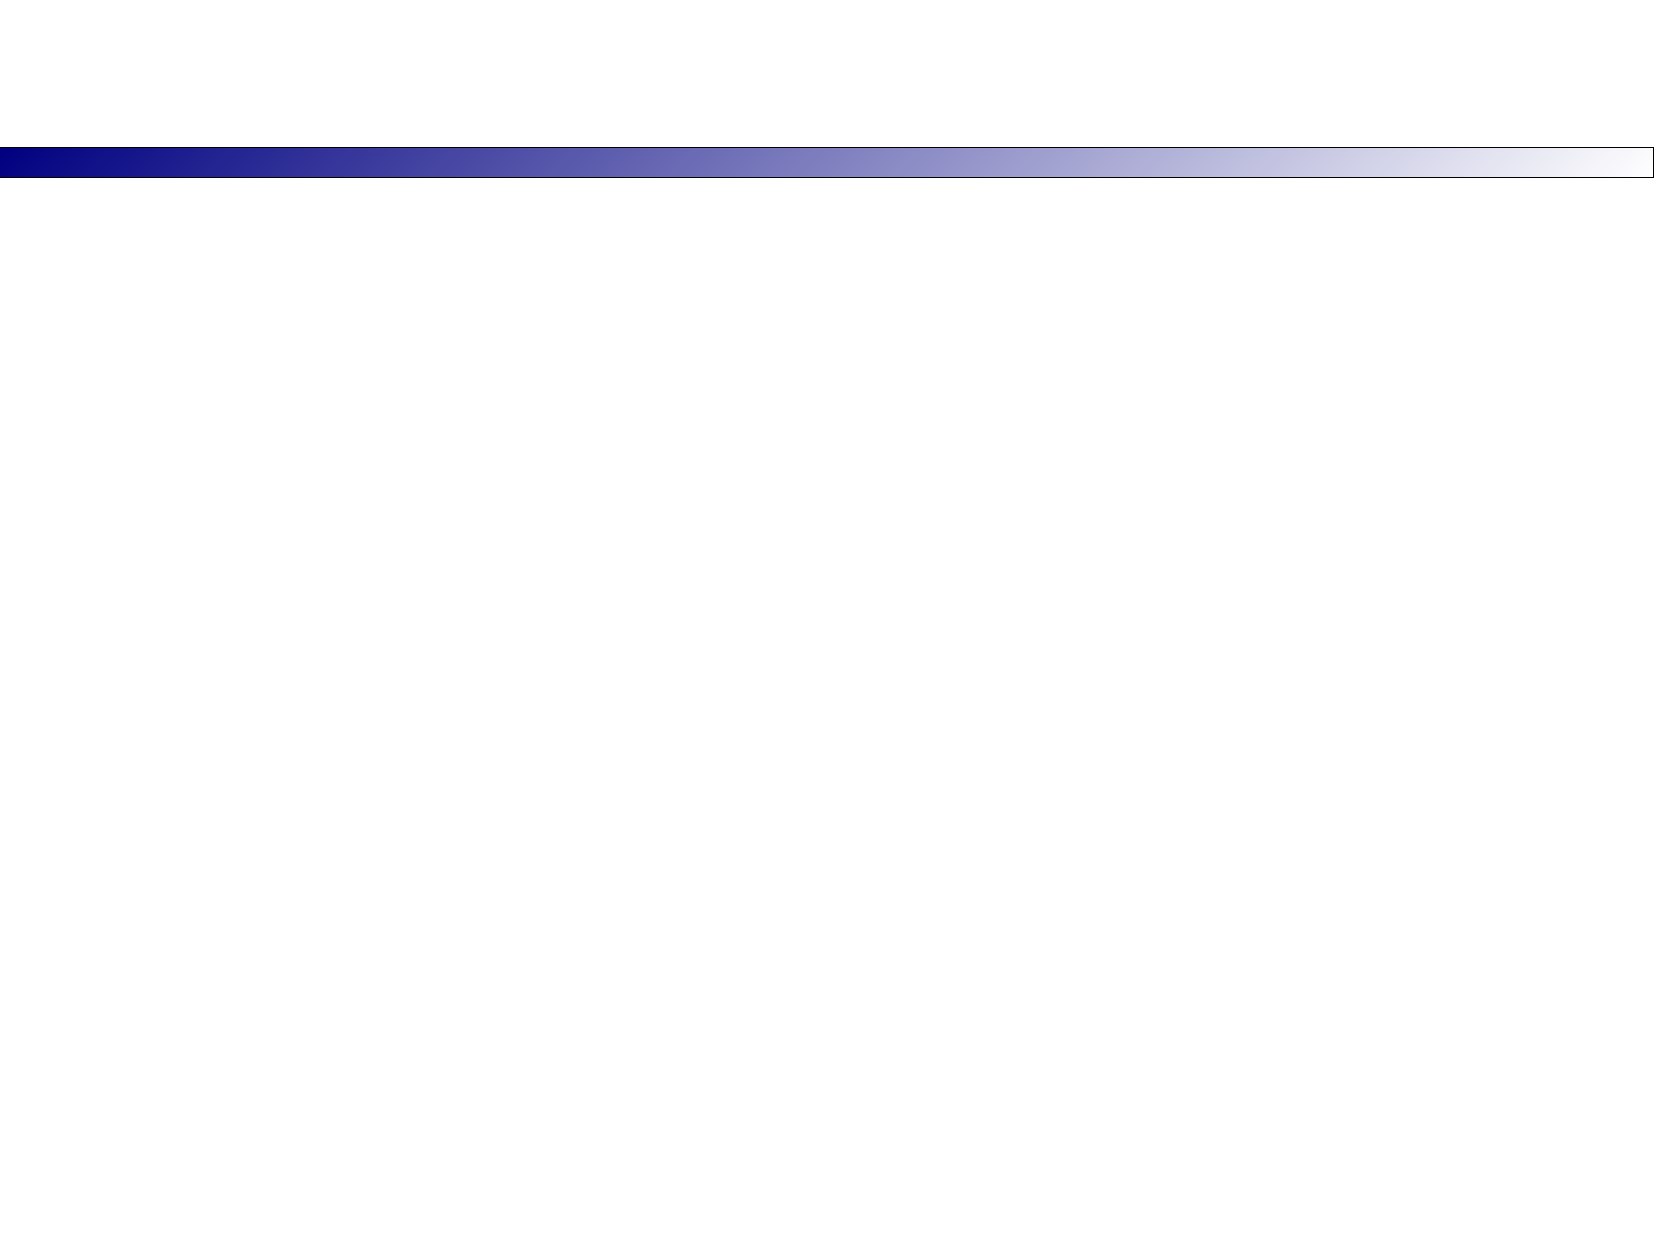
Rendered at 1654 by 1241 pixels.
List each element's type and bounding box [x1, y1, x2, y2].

text_box [0, 147, 1654, 178]
